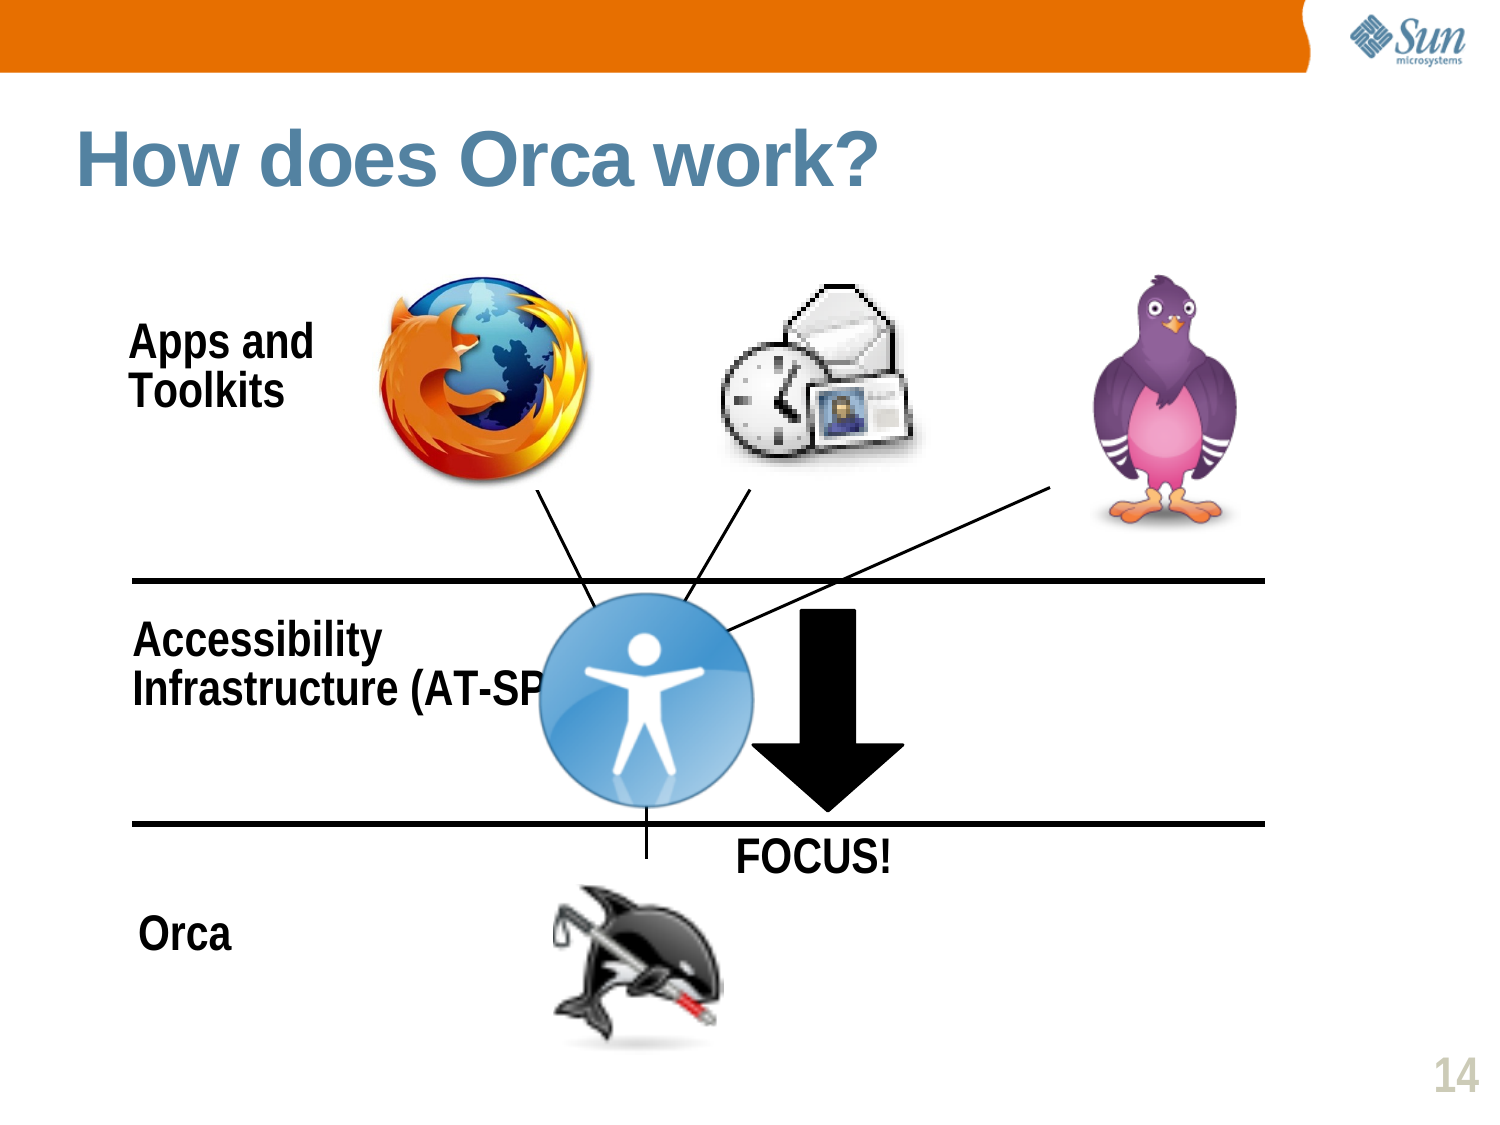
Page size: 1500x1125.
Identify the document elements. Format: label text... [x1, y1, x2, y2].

picture [538, 592, 755, 809]
title How does Orca work? [75, 122, 1438, 228]
text_box Accessibility Infrastructure (AT-SPI) [132, 617, 538, 775]
picture [717, 276, 931, 490]
picture [372, 274, 595, 490]
text_box FOCUS! [735, 834, 969, 894]
picture [0, 0, 1500, 75]
picture [553, 884, 724, 1055]
text_box [755, 610, 903, 812]
picture [1090, 274, 1241, 534]
text_box Orca [138, 911, 401, 971]
text_box Apps and Toolkits [128, 319, 354, 478]
